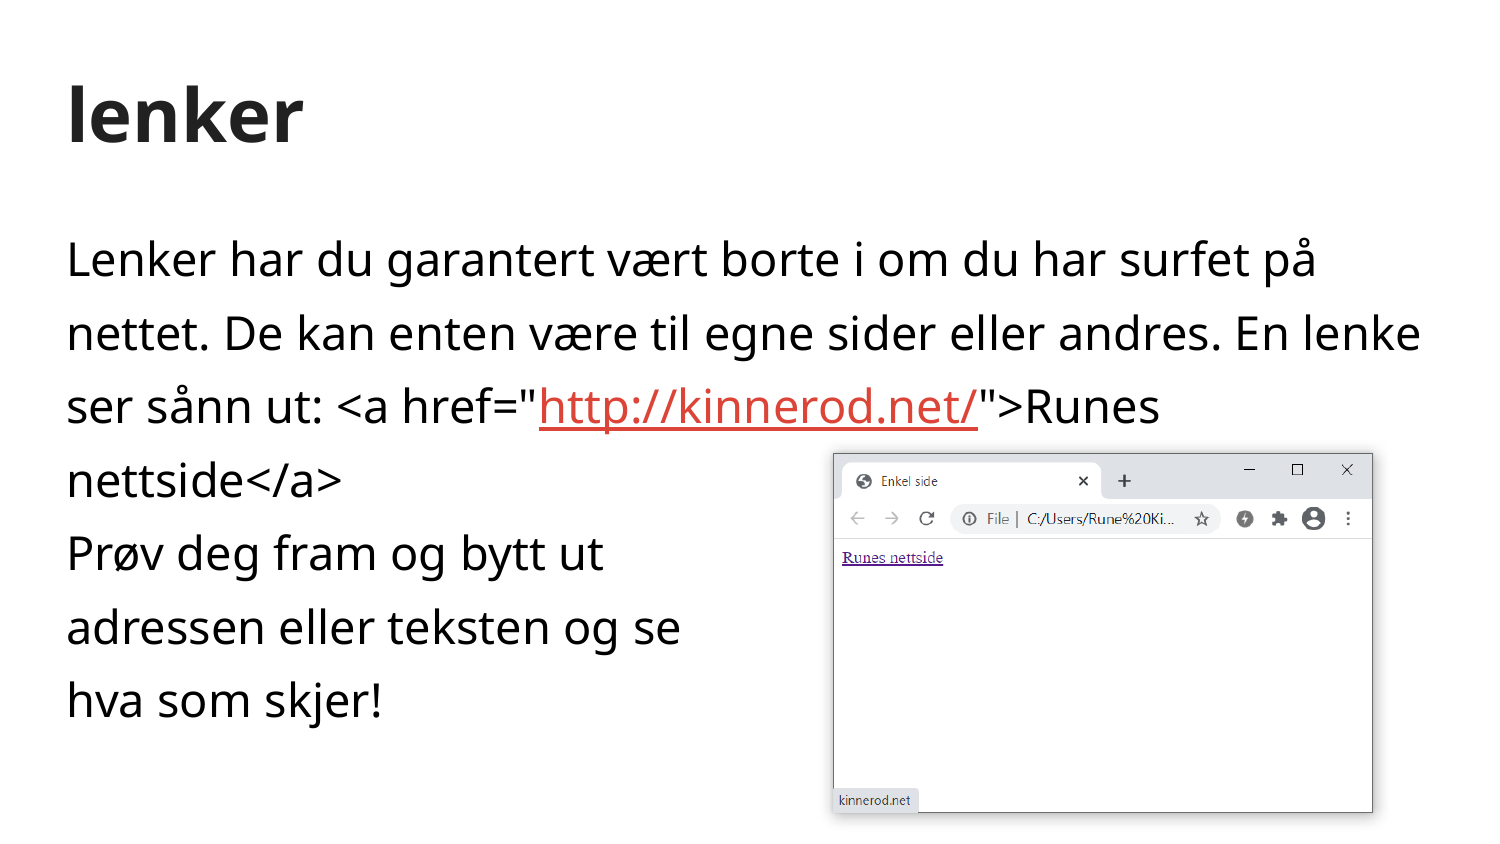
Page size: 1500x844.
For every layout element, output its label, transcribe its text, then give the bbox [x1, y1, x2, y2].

list Lenker har du garantert vært borte i om du har surfet på nettet. De kan enten være til egne sider eller andres. En lenke ser sånn ut: <a href="http://kinnerod.net/">Runes nettside</a> Prøv deg fram og bytt ut adressen eller teksten og se hva som skjer! [51, 201, 1449, 750]
title lenker [51, 48, 1449, 180]
picture [817, 431, 1393, 844]
